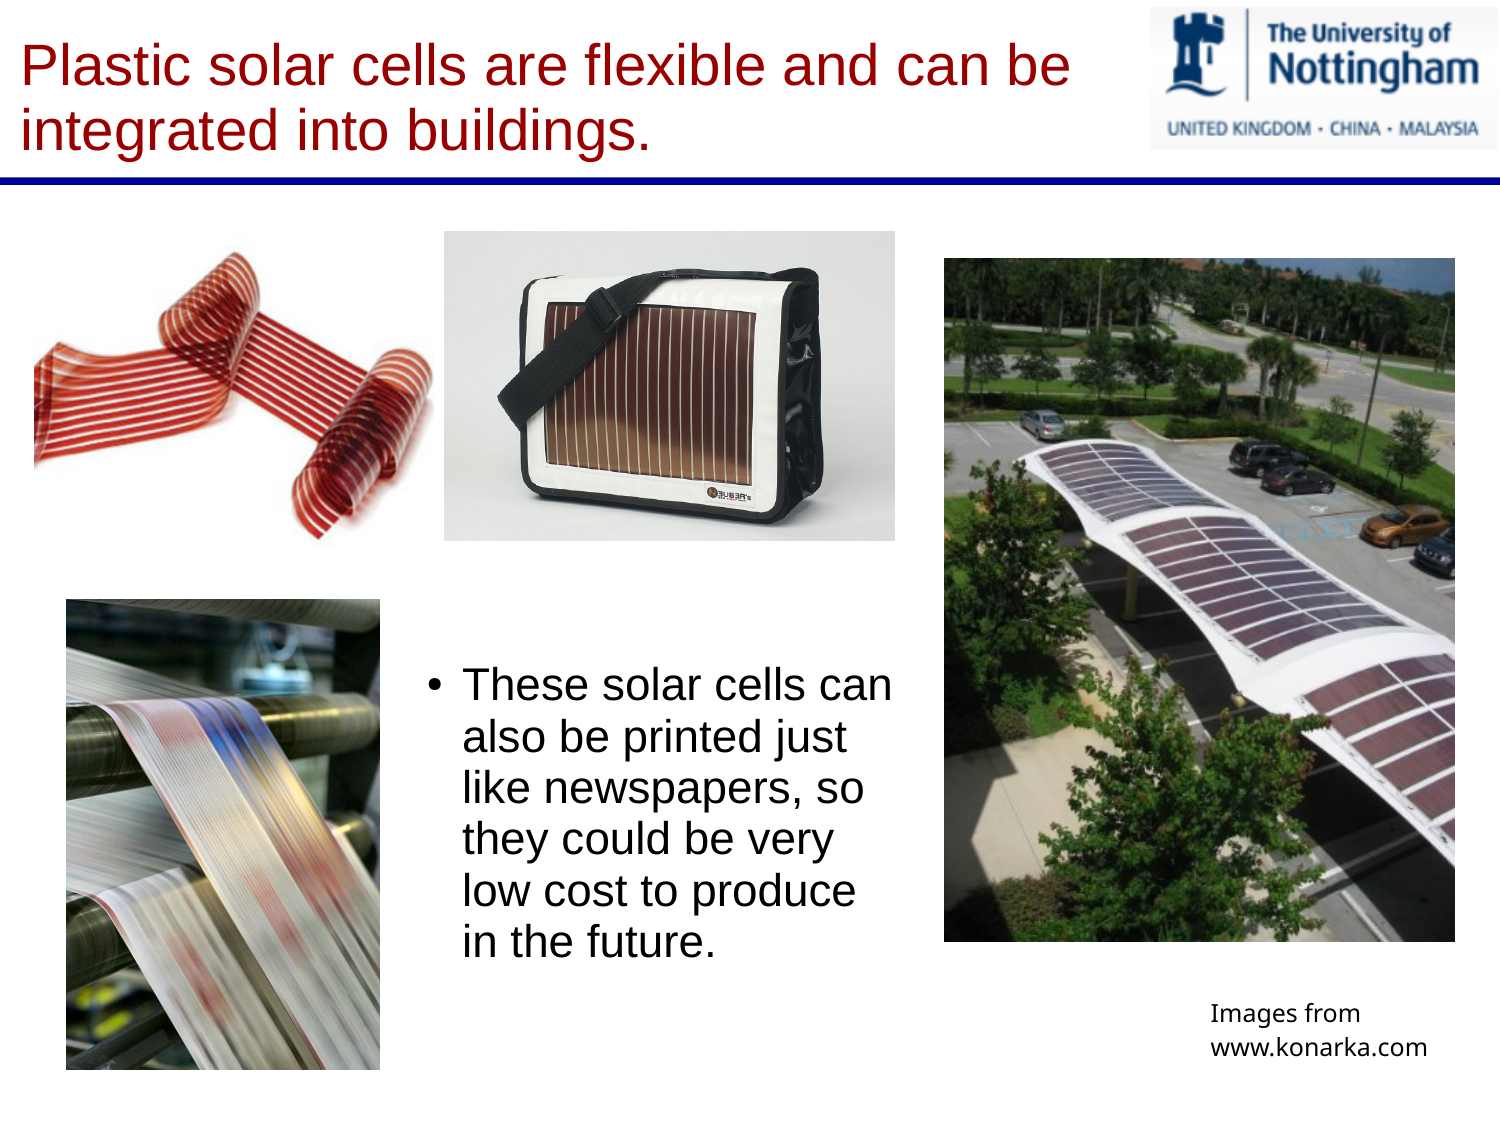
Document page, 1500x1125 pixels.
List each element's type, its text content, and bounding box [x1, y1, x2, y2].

text_box [4, 206, 907, 968]
title Plastic solar cells are flexible and can be integrated into buildings. [20, 20, 1146, 175]
picture [34, 225, 434, 558]
text_box Images from www.konarka.com [1195, 988, 1477, 1064]
picture [444, 231, 895, 541]
picture [66, 599, 380, 1070]
picture [944, 258, 1455, 942]
text_box These solar cells can also be printed just like newspapers, so they could be very low cost to produce in the future. [411, 652, 912, 1077]
picture [1150, 7, 1498, 150]
